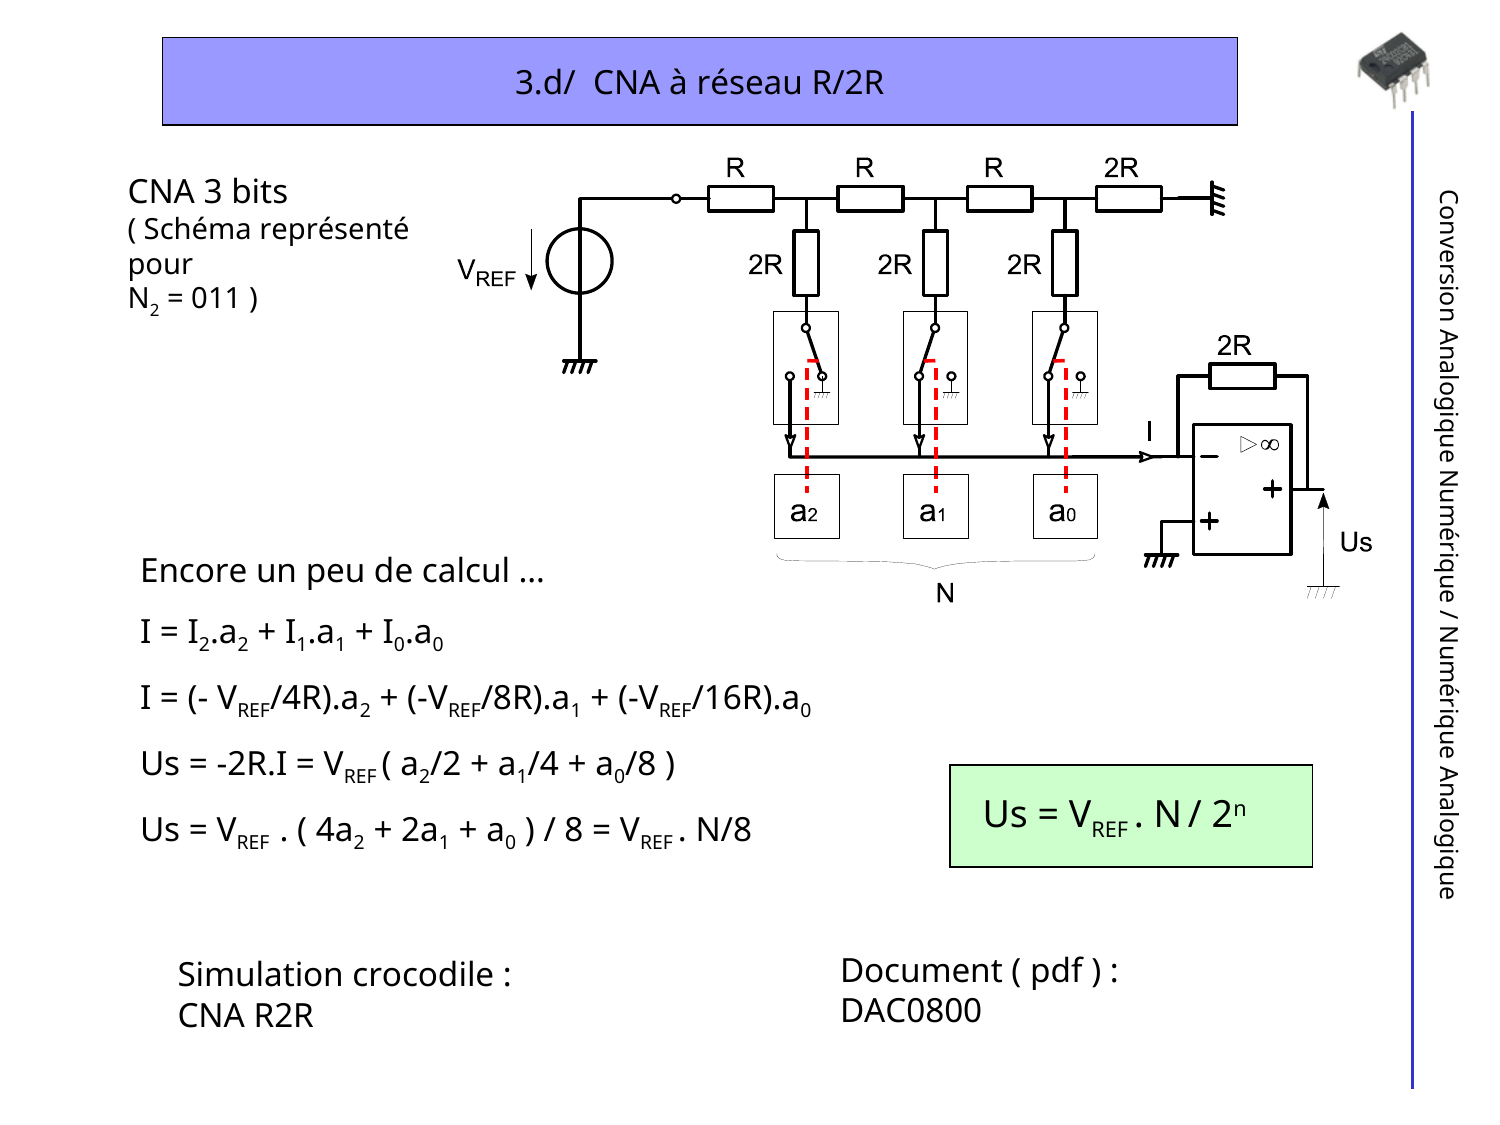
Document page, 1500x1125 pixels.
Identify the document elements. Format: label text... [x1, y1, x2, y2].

picture [1351, 24, 1438, 113]
title 3.d/ CNA à réseau R/2R [162, 37, 1238, 126]
text_box Document ( pdf ) : DAC0800 [825, 942, 1351, 1038]
text_box Us = VREF . N / 2n [950, 764, 1313, 867]
text_box CNA 3 bits ( Schéma représenté pour N2 = 011 ) [112, 162, 426, 328]
text_box Simulation crocodile : CNA R2R [162, 946, 625, 1038]
text_box Encore un peu de calcul … I = I2.a2 + I1.a1 + I0.a0 I = (- VREF/4R).a2 + (-VREF/8R).a1 + (-VREF/16R).a0 Us = -2R.I = VREF ( a2/2 + a1/4 + a0/8 ) Us = VREF . ( 4a2 + 2a1 + a0 ) / 8 = VREF . N/8 [125, 541, 926, 862]
text_box Conversion Analogique Numérique / Numérique Analogique [1414, 174, 1473, 1013]
chart [450, 149, 1388, 620]
